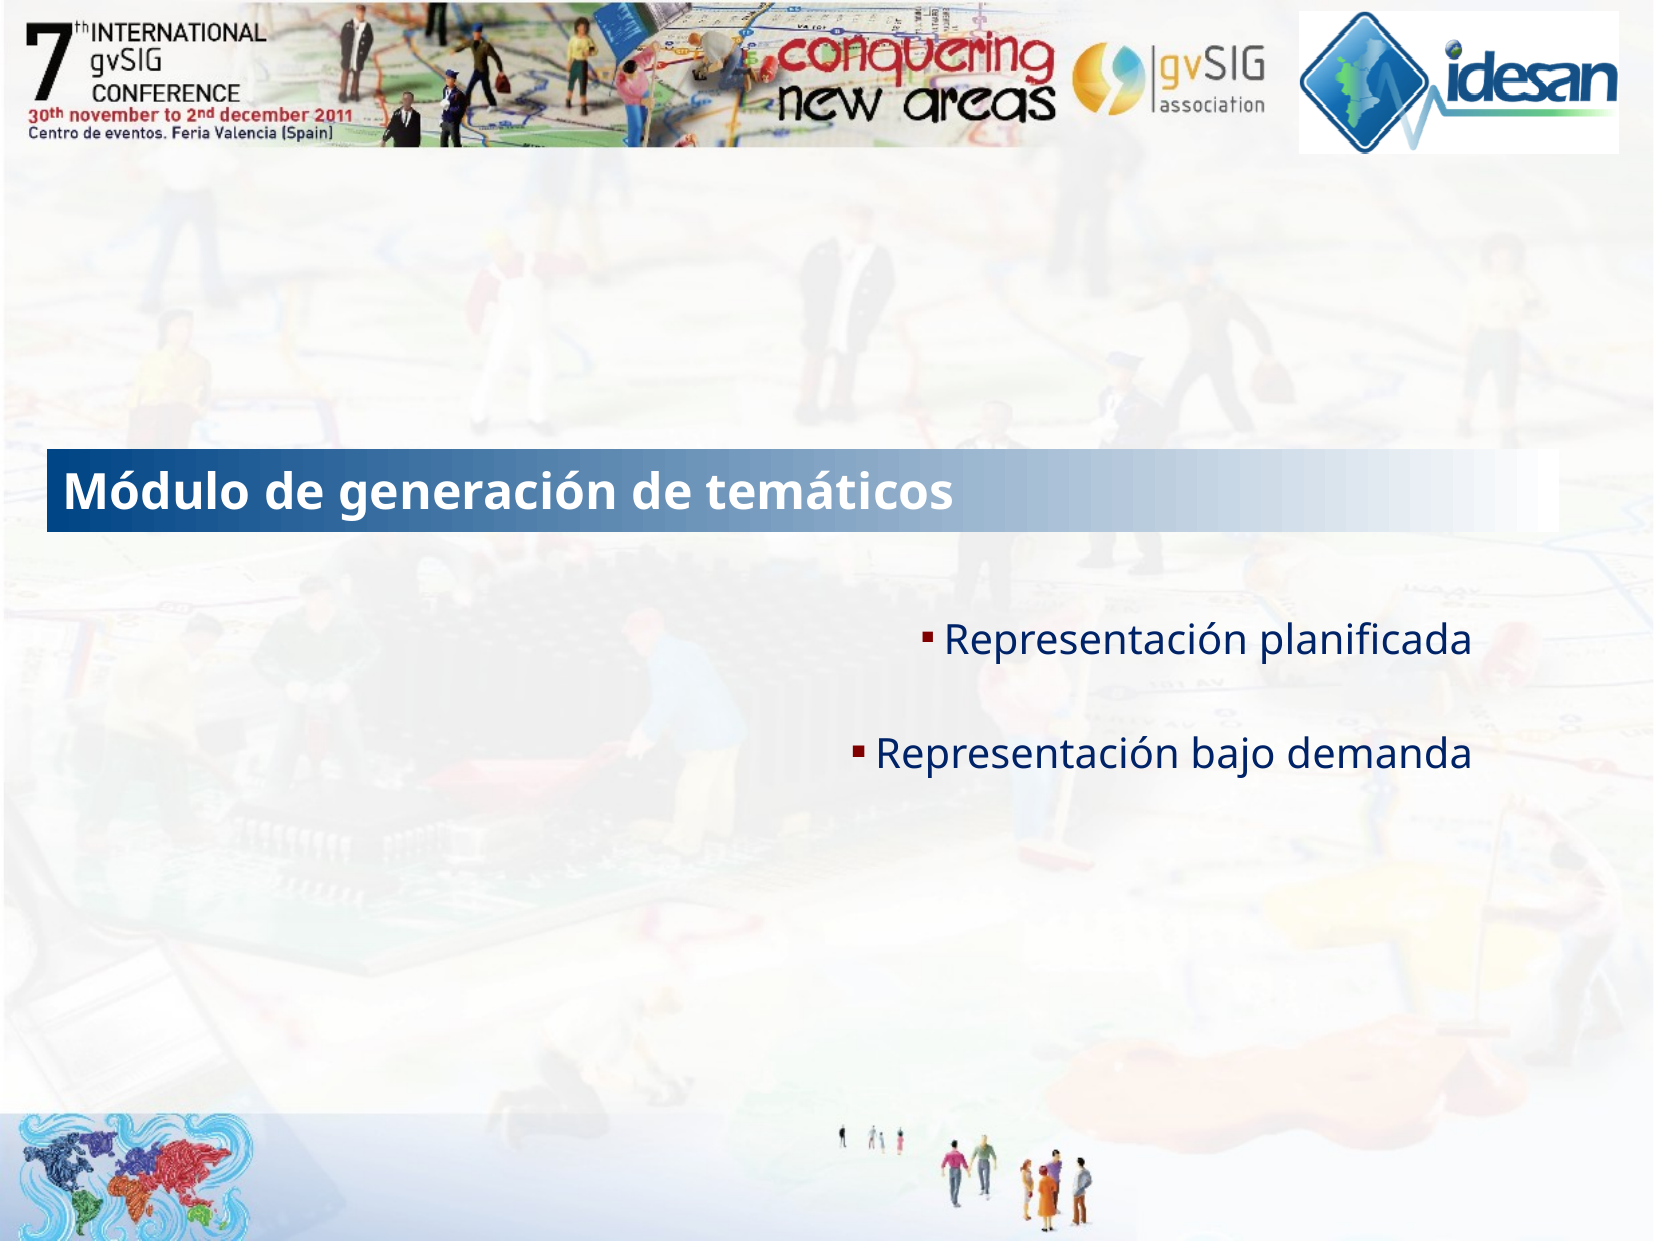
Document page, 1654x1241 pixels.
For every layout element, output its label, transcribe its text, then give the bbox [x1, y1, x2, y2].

text_box Módulo de generación de temáticos [47, 448, 1560, 522]
text_box Representación planificada Representación bajo demanda [129, 602, 1489, 763]
picture [0, 0, 1654, 1241]
